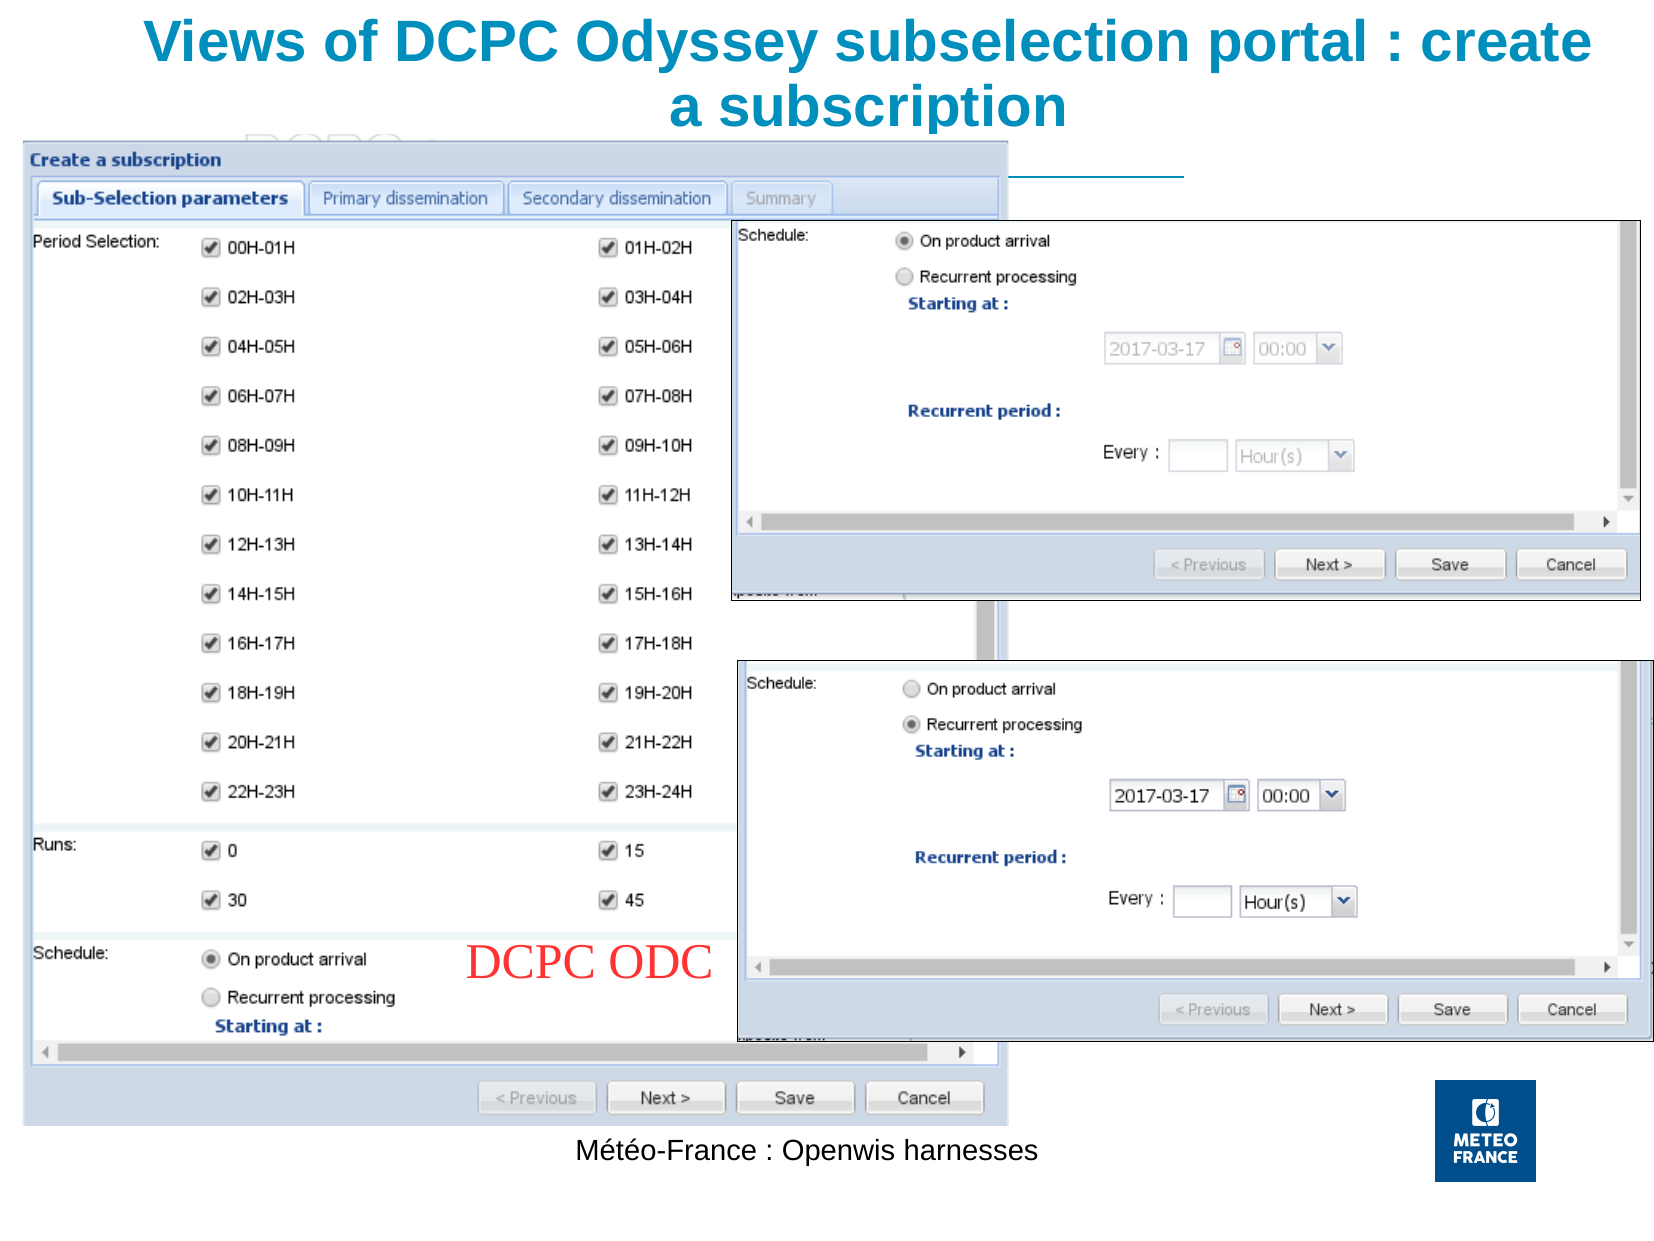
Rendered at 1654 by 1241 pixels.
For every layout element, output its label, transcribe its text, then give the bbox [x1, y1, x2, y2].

title Views of DCPC Odyssey subselection portal : create a subscription [129, 8, 1609, 139]
picture [1435, 1080, 1536, 1182]
picture [22, 134, 1654, 1126]
